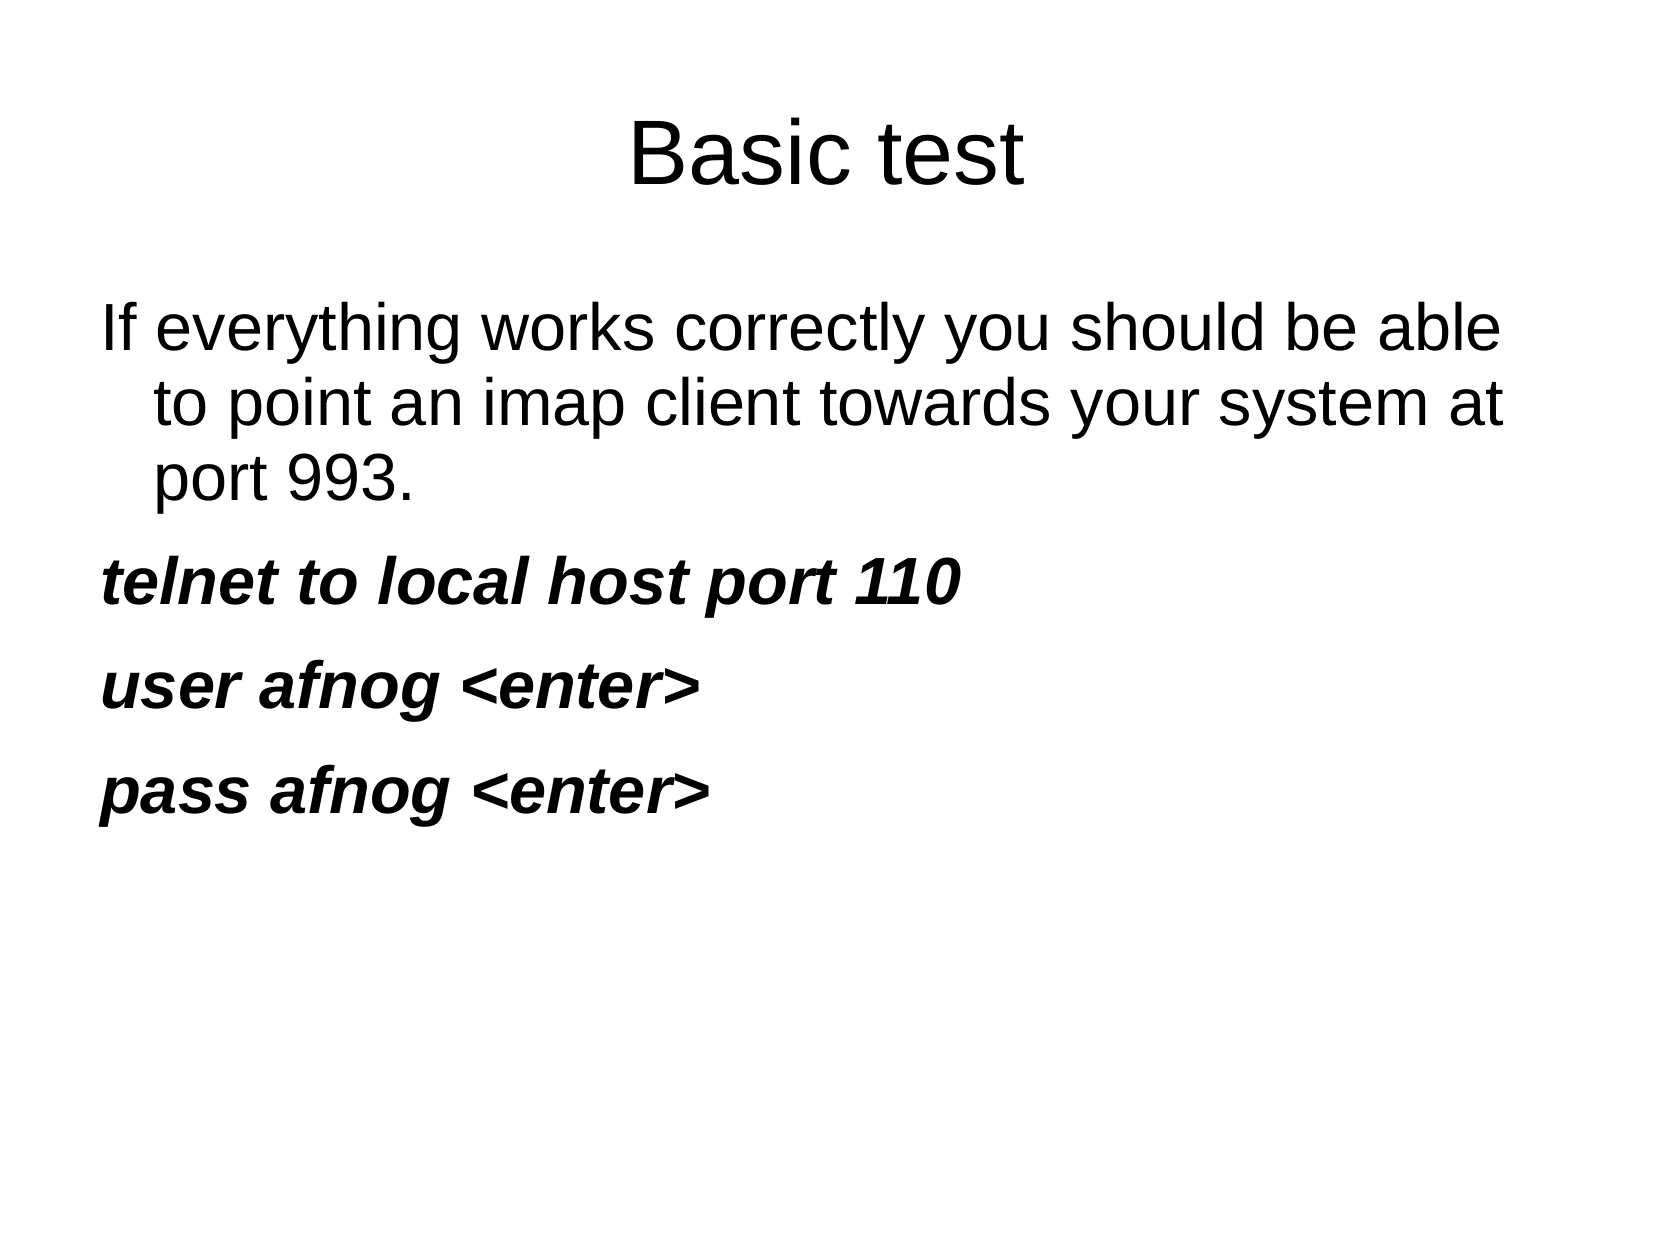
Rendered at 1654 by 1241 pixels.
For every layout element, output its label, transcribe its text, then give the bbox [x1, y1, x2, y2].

title Basic test [82, 56, 1571, 250]
list If everything works correctly you should be able to point an imap client towards your system at port 993. telnet to local host port 110 user afnog <enter> pass afnog <enter> [82, 290, 1571, 1109]
